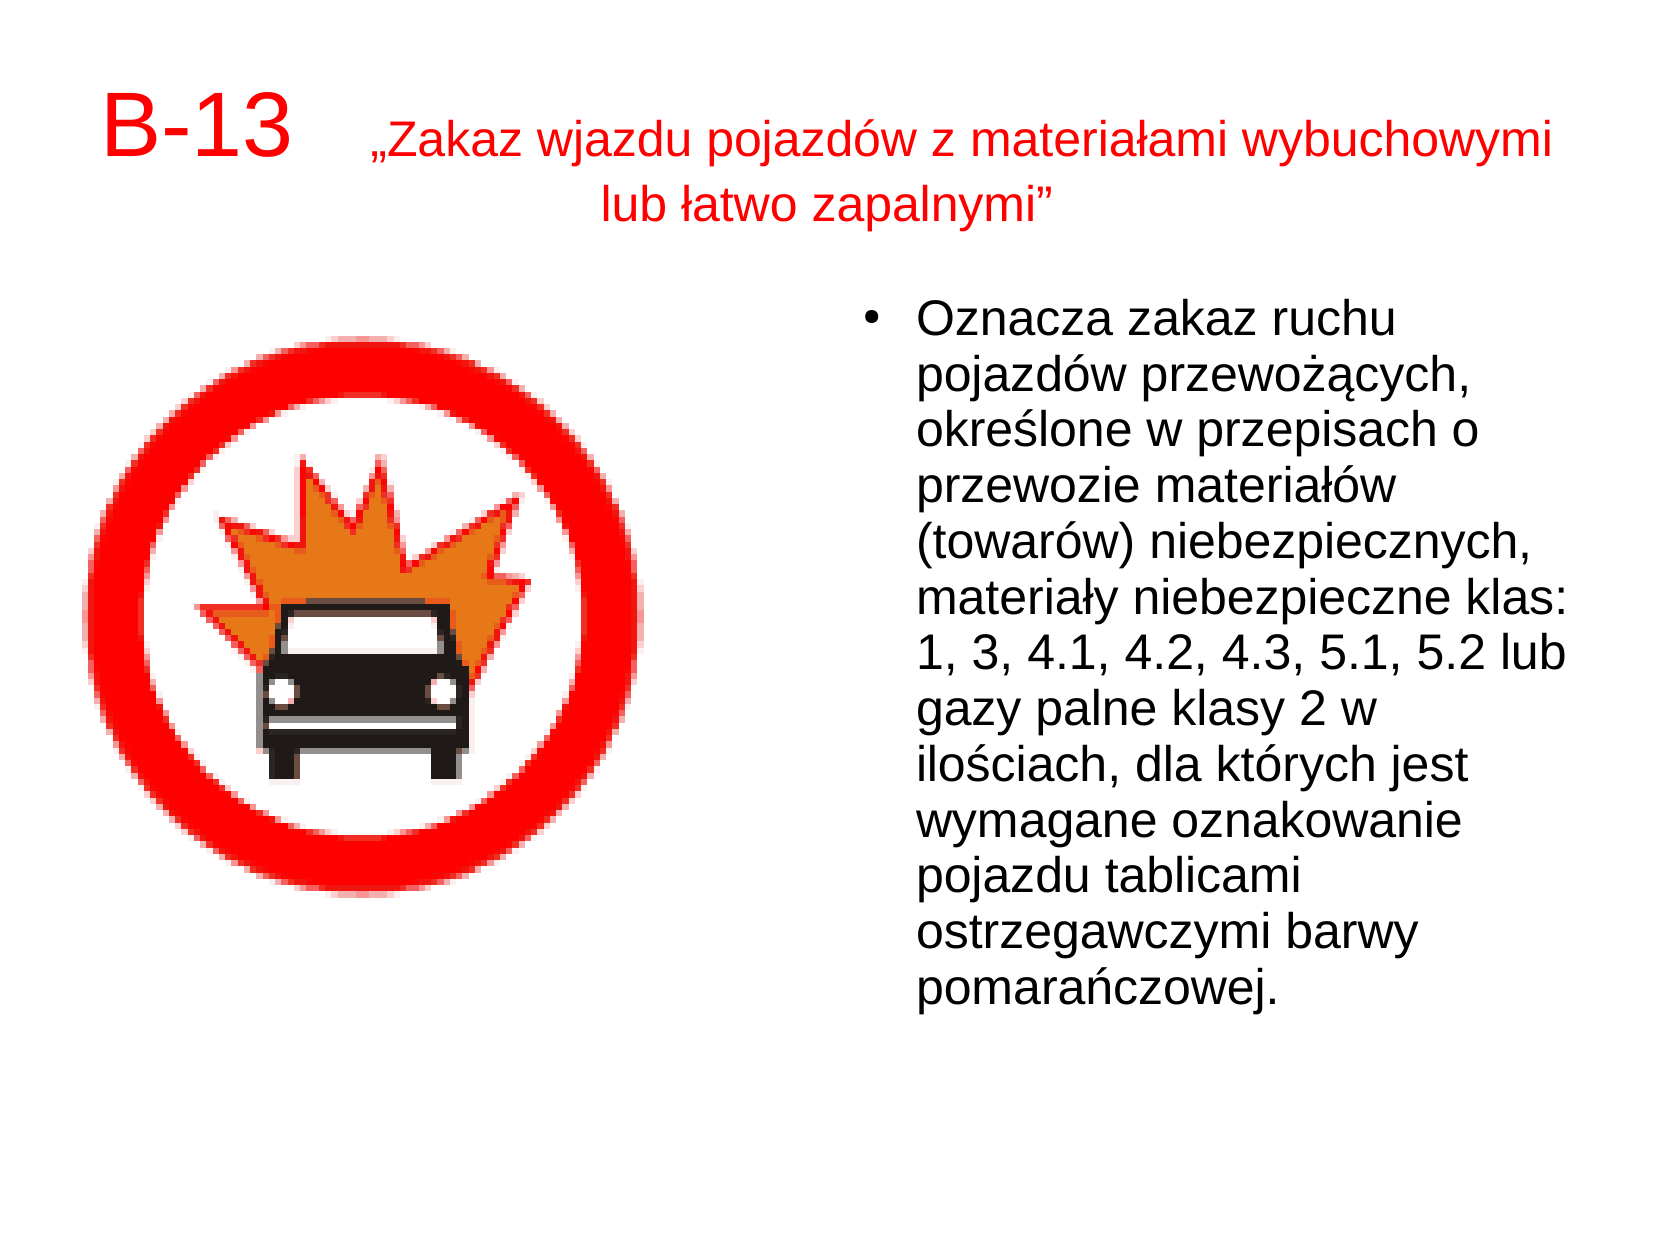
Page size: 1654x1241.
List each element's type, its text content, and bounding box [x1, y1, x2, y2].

title B-13 „Zakaz wjazdu pojazdów z materiałami wybuchowymi lub łatwo zapalnymi” [82, 56, 1571, 250]
picture [82, 336, 644, 898]
list Oznacza zakaz ruchu pojazdów przewożących, określone w przepisach o przewozie materiałów (towarów) niebezpiecznych, materiały niebezpieczne klas: 1, 3, 4.1, 4.2, 4.3, 5.1, 5.2 lub gazy palne klasy 2 w ilościach, dla których jest wymagane oznakowanie pojazdu tablicami ostrzegawczymi barwy pomarańczowej. [845, 290, 1572, 1094]
